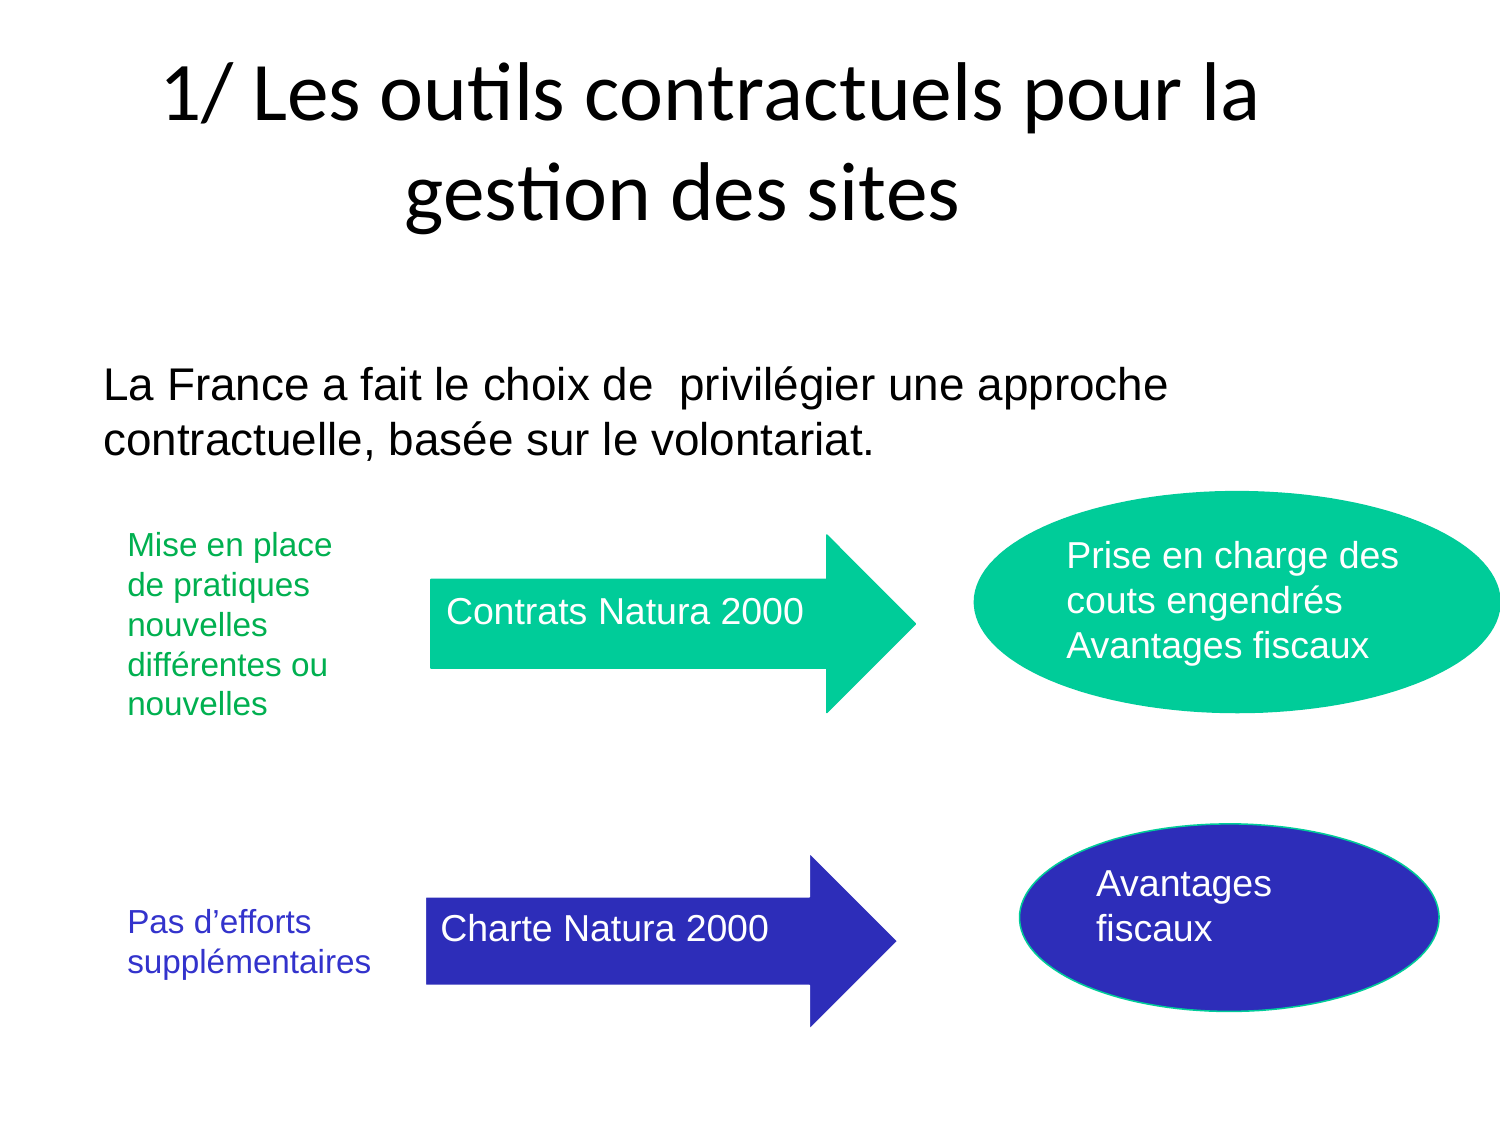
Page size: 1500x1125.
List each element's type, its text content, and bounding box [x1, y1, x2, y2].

text_box La France a fait le choix de privilégier une approche contractuelle, basée sur le volontariat. [88, 347, 1300, 473]
text_box Avantages fiscaux [1019, 823, 1440, 1012]
title 1/ Les outils contractuels pour la gestion des sites [29, 29, 1392, 245]
text_box Prise en charge des couts engendrés Avantages fiscaux [974, 491, 1500, 713]
text_box Pas d’efforts supplémentaires [112, 893, 408, 989]
text_box Charte Natura 2000 [425, 852, 898, 1030]
text_box Contrats Natura 2000 [430, 535, 916, 713]
text_box Mise en place de pratiques nouvelles différentes ou nouvelles [112, 515, 349, 731]
